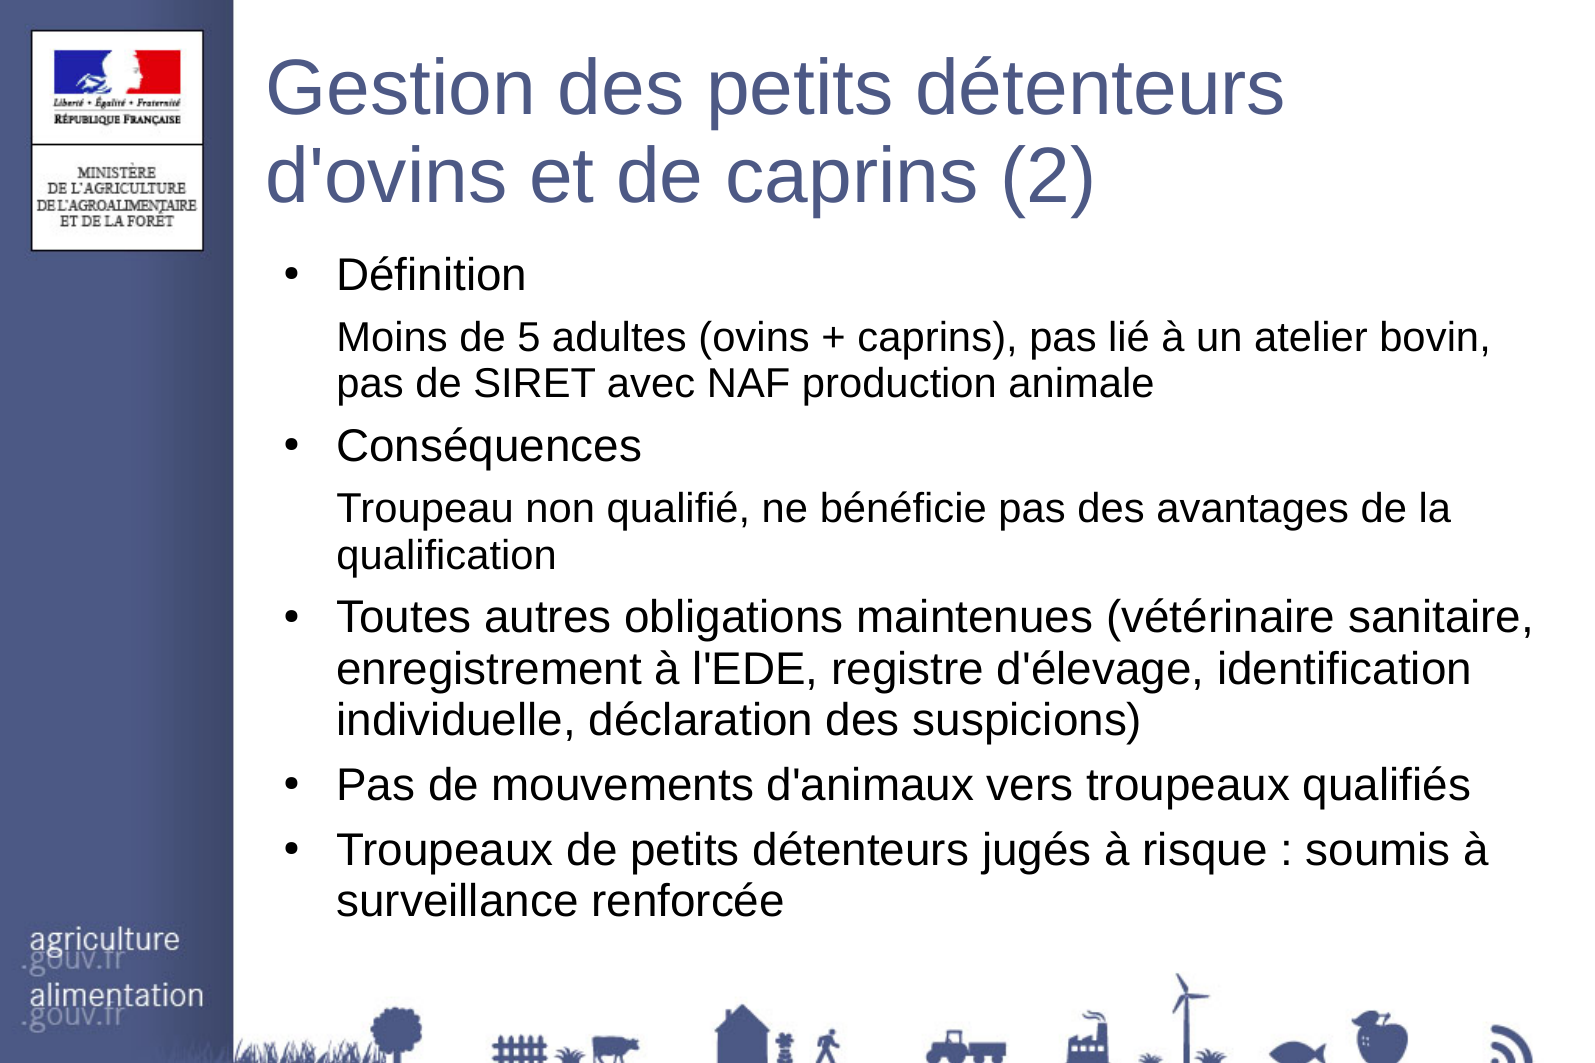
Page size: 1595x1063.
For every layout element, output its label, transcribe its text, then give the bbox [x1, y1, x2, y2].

picture [0, 0, 1595, 1063]
title Gestion des petits détenteurs d'ovins et de caprins (2) [265, 42, 1536, 220]
list Définition Moins de 5 adultes (ovins + caprins), pas lié à un atelier bovin, pas de SIRET avec NAF production animale Conséquences Troupeau non qualifié, ne bénéficie pas des avantages de la qualification Toutes autres obligations maintenues (vétérinaire sanitaire, enregistrement à l'EDE, registre d'élevage, identification individuelle, déclaration des suspicions) Pas de mouvements d'animaux vers troupeaux qualifiés Troupeaux de petits détenteurs jugés à risque : soumis à surveillance renforcée [265, 248, 1536, 926]
